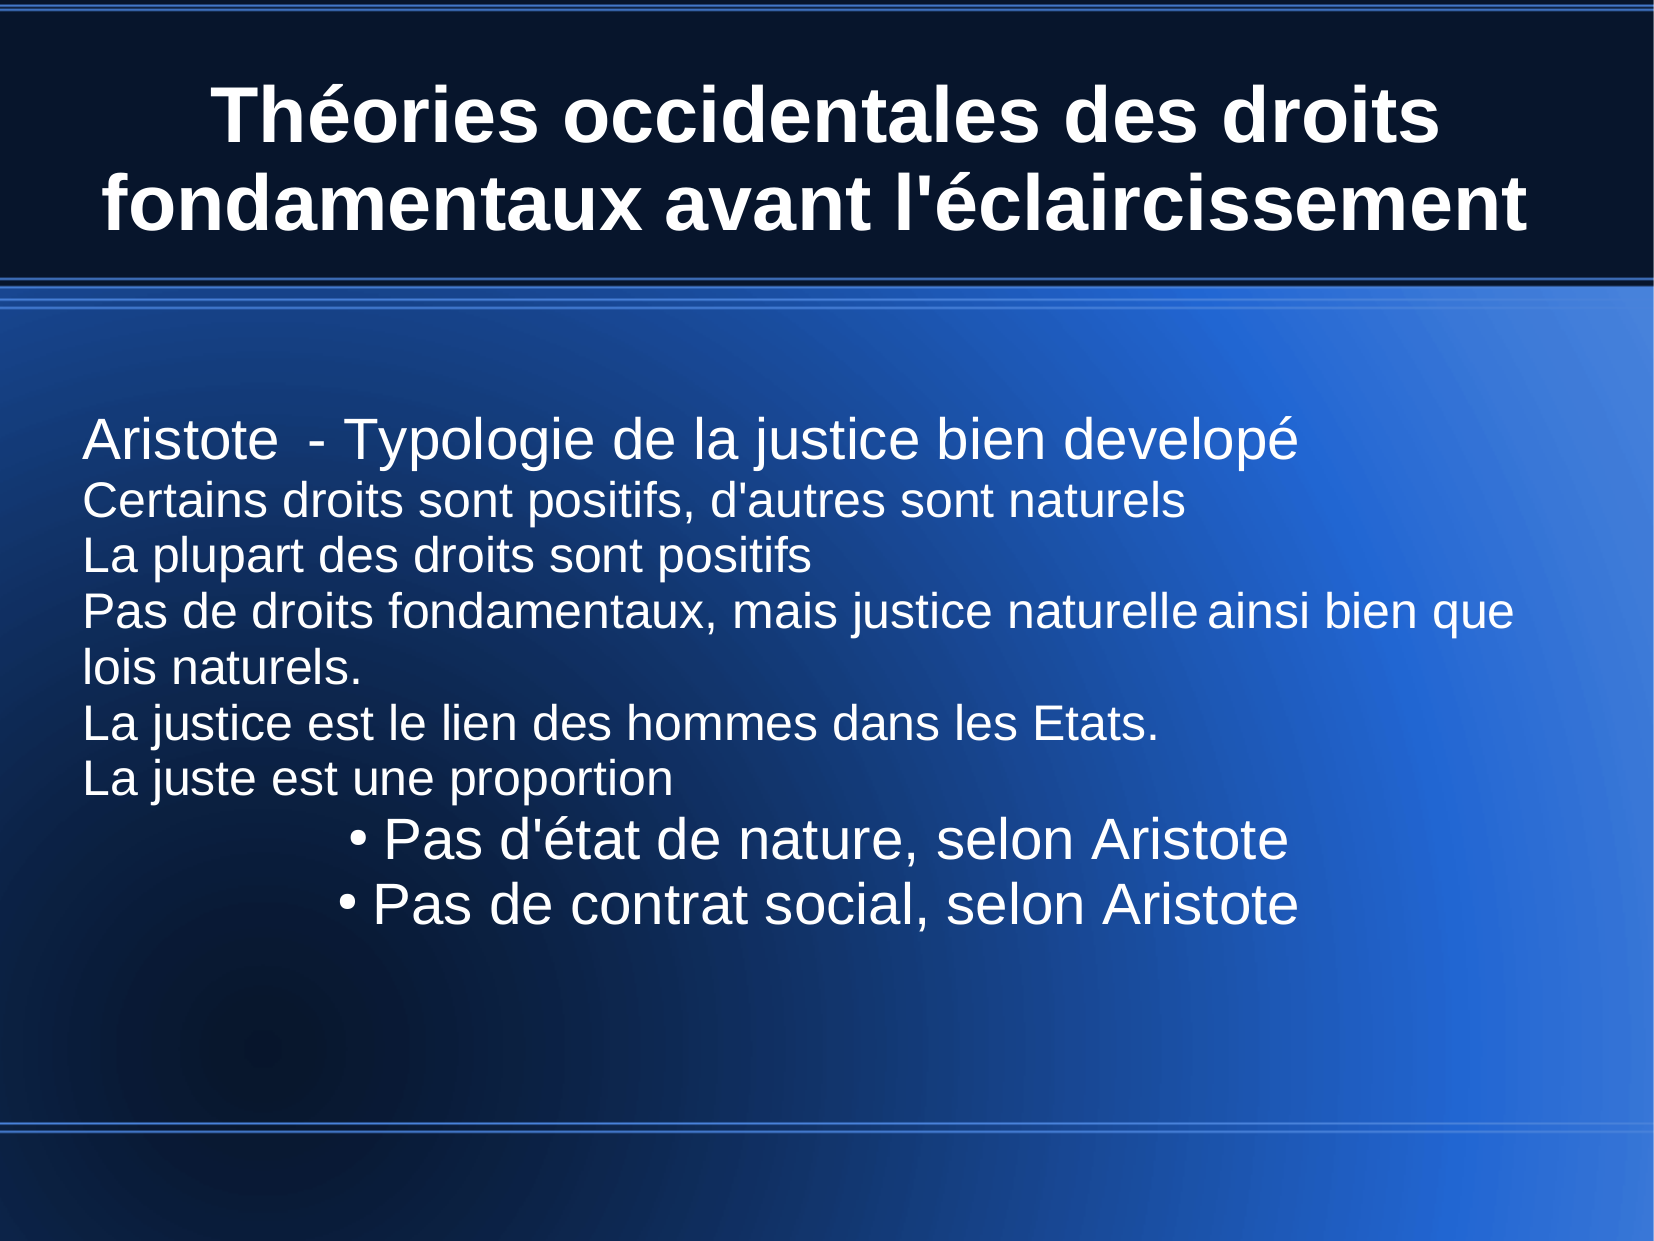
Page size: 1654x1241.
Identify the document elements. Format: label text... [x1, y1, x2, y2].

subtitle Aristote - Typologie de la justice bien developé Certains droits sont positifs, d'autres sont naturels La plupart des droits sont positifs Pas de droits fondamentaux, mais justice naturelle ainsi bien que lois naturels. La justice est le lien des hommes dans les Etats. La juste est une proportion Pas d'état de nature, selon Aristote Pas de contrat social, selon Aristote [82, 290, 1571, 1109]
picture [0, 0, 1654, 1241]
title Théories occidentales des droits fondamentaux avant l'éclaircissement [82, 5, 1571, 290]
